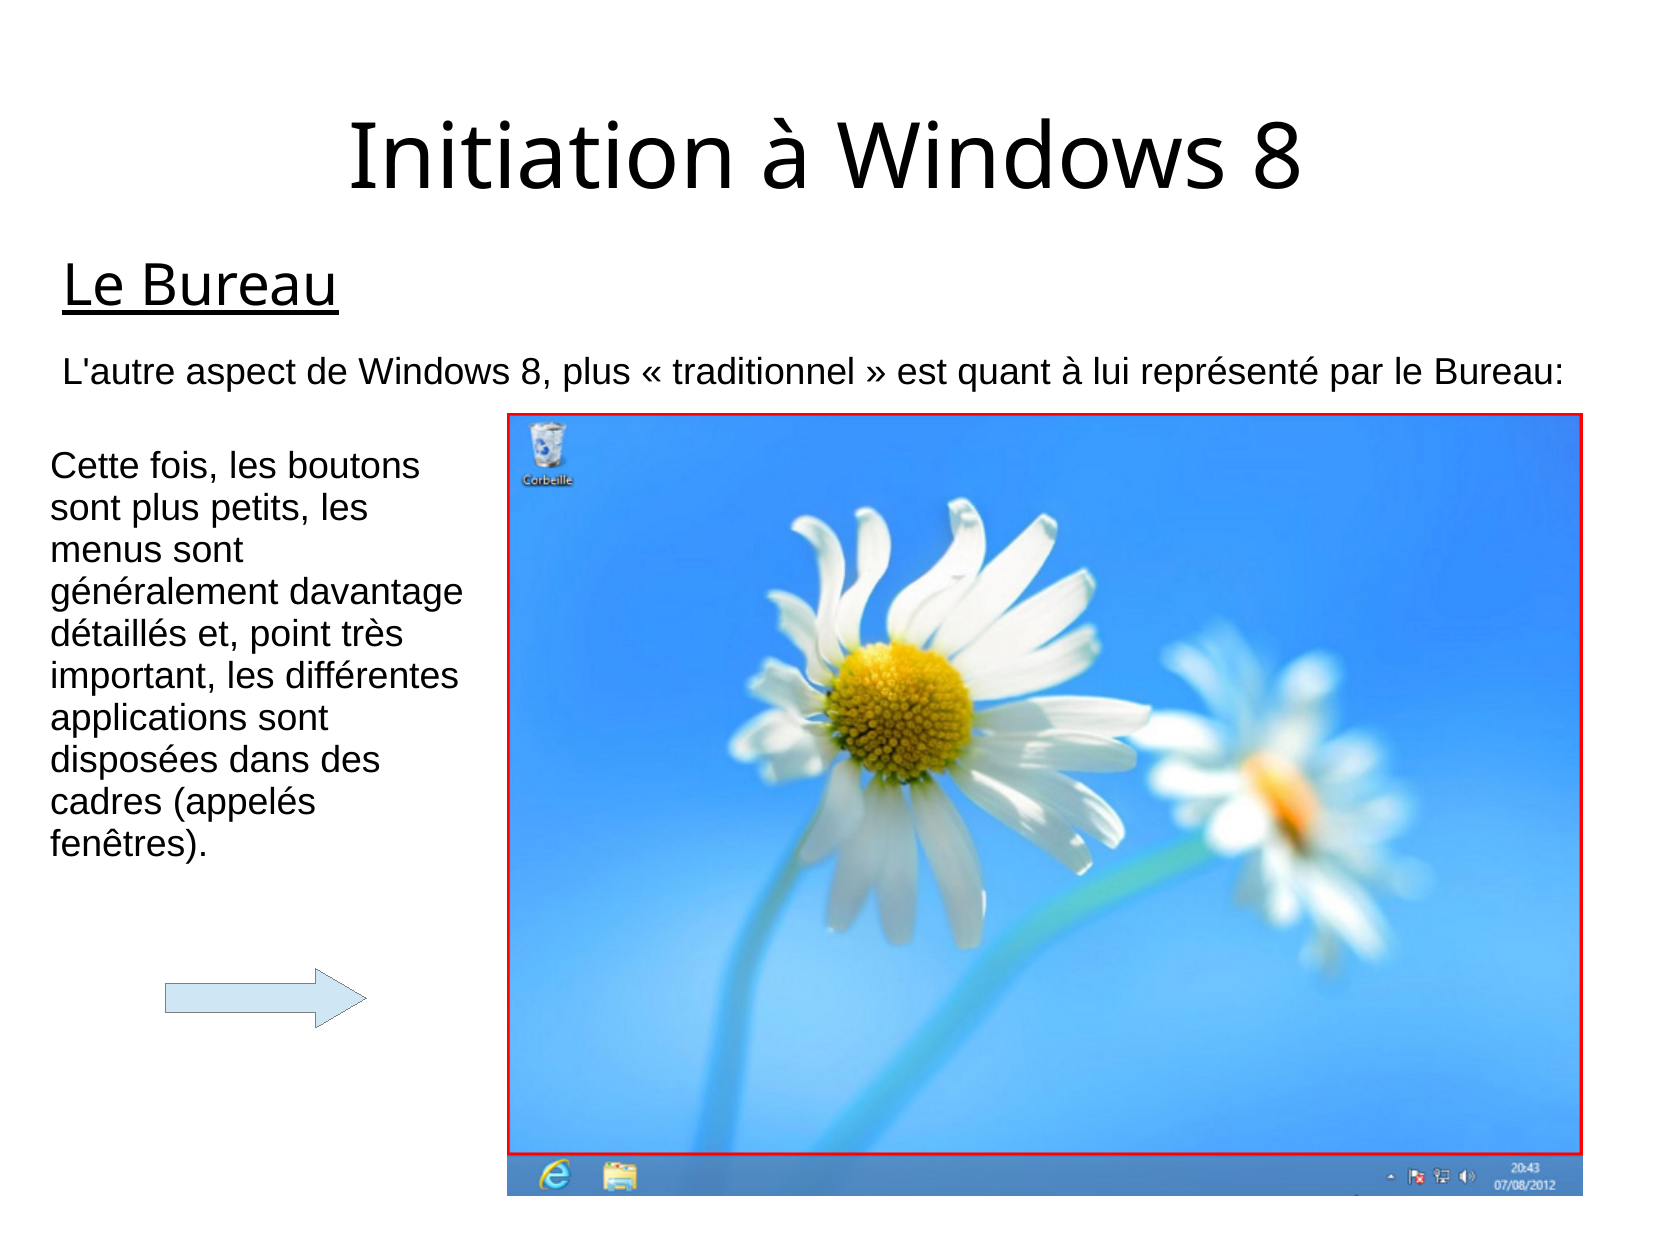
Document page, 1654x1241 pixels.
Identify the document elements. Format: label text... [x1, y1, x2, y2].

text_box [165, 968, 367, 1028]
title Initiation à Windows 8 [82, 49, 1571, 236]
text_box Le Bureau L'autre aspect de Windows 8, plus « traditionnel » est quant à lui représenté par le Bureau: [47, 236, 1619, 385]
picture [507, 413, 1583, 1196]
text_box Cette fois, les boutons sont plus petits, les menus sont généralement davantage détaillés et, point très important, les différentes applications sont disposées dans des cadres (appelés fenêtres). [35, 437, 485, 873]
